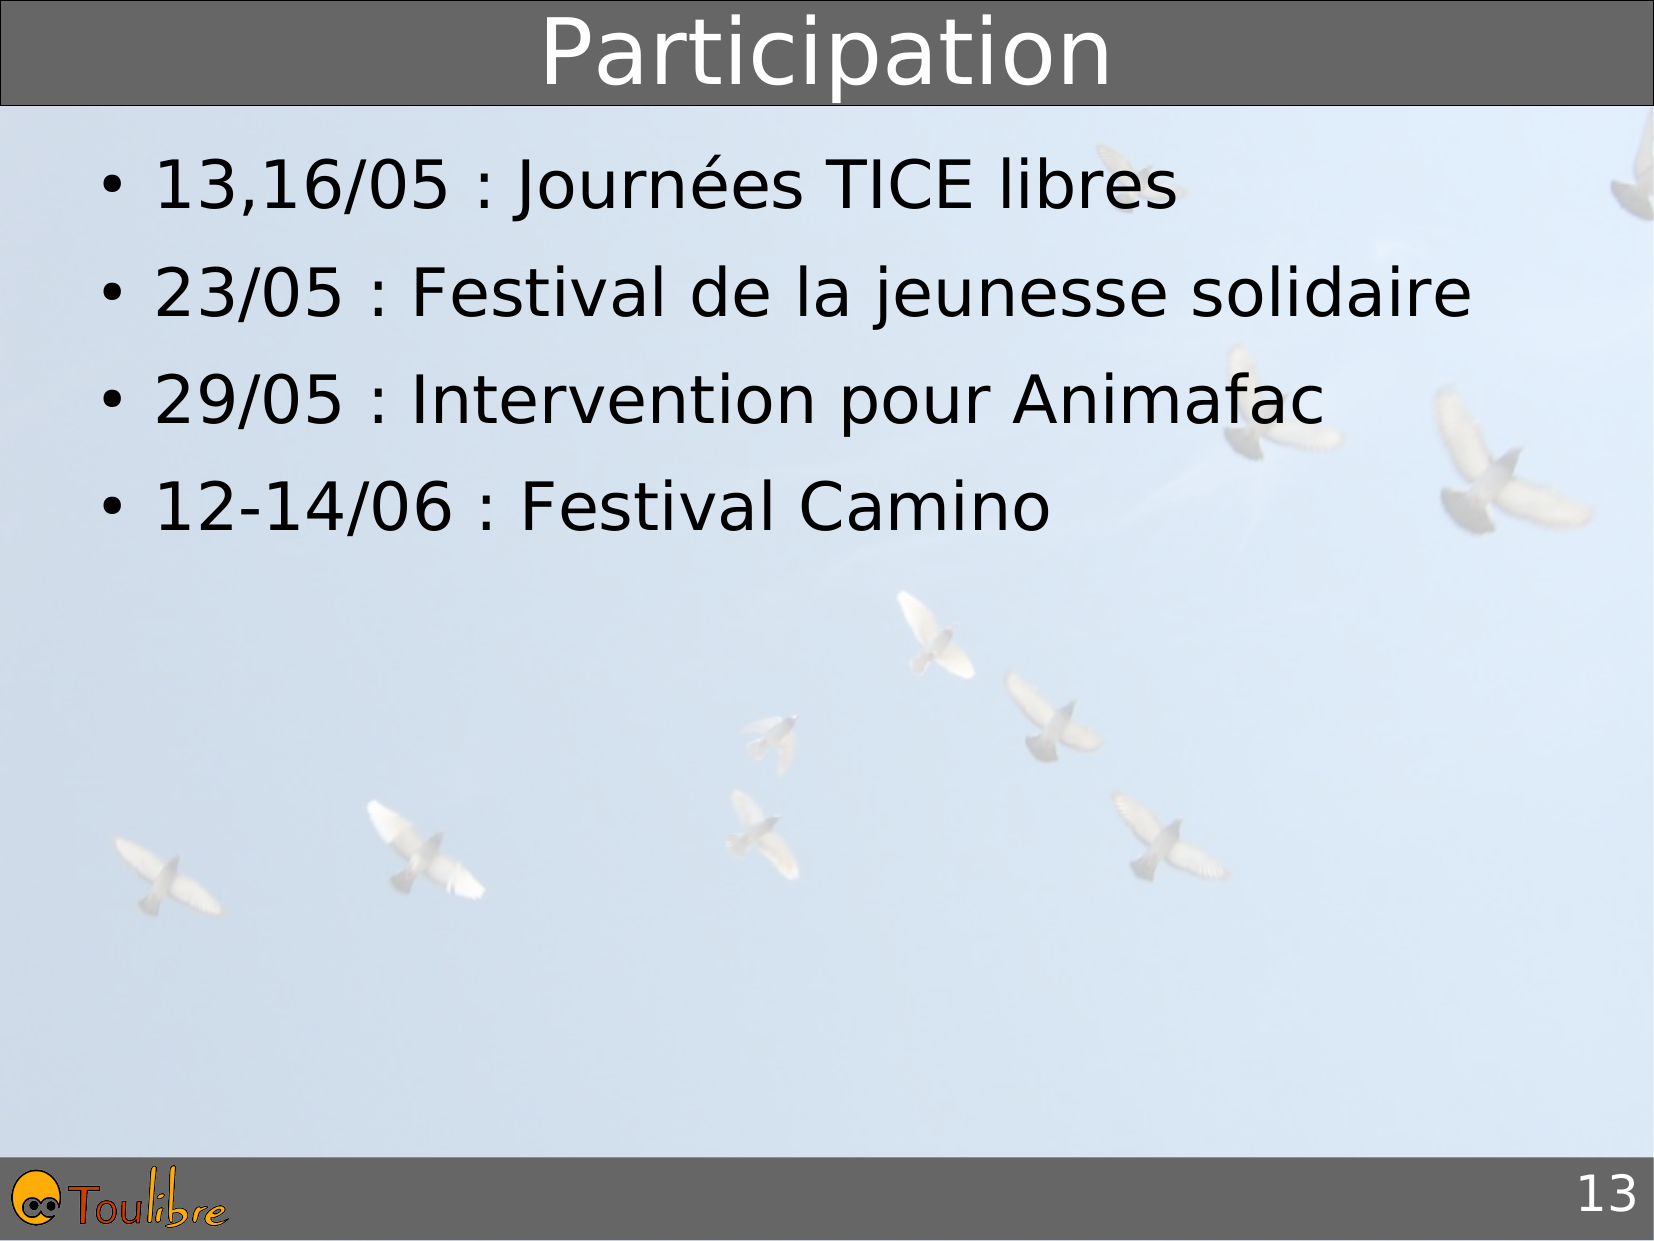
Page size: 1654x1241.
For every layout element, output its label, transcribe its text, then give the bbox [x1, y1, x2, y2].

title Participation [0, 0, 1654, 107]
list 13,16/05 : Journées TICE libres 23/05 : Festival de la jeunesse solidaire 29/05 : Intervention pour Animafac 12-14/06 : Festival Camino [82, 146, 1571, 1094]
picture [11, 1165, 229, 1228]
